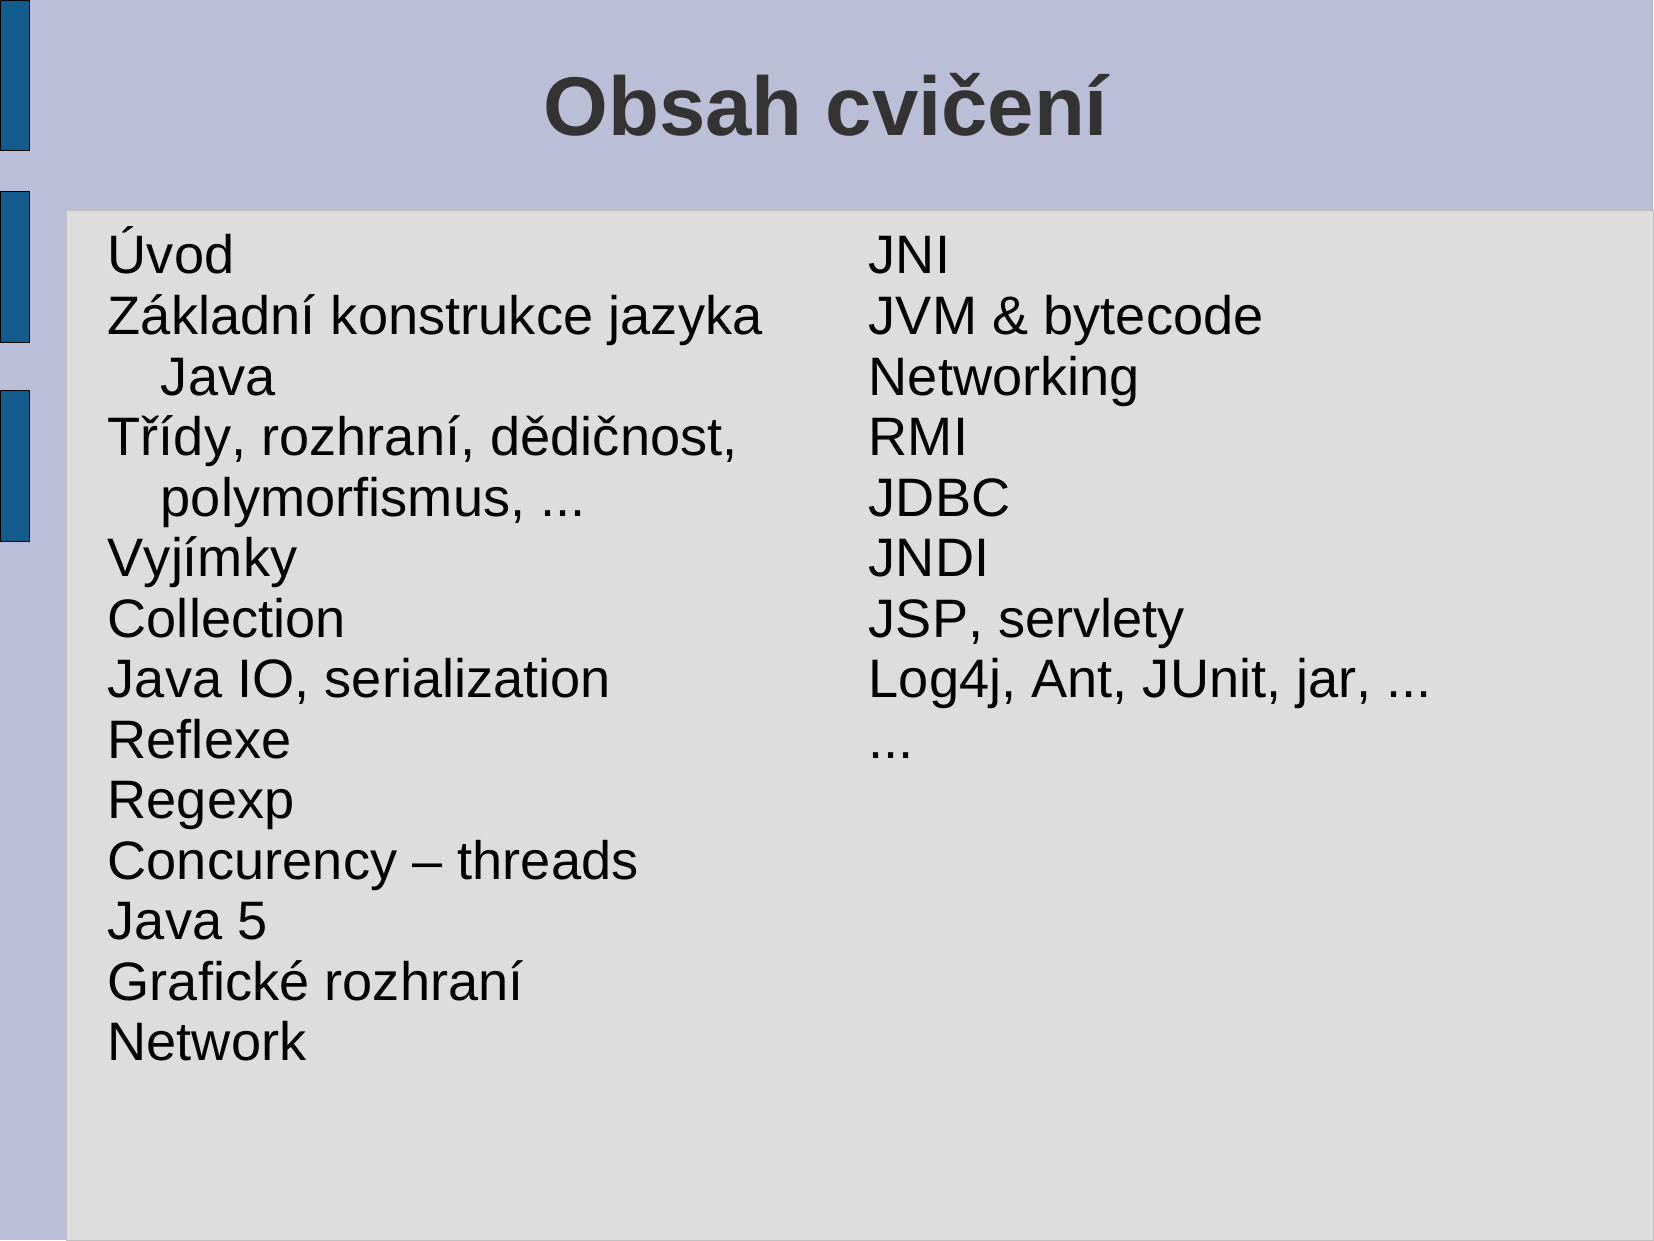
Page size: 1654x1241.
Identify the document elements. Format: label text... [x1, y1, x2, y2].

title Obsah cvičení [120, 17, 1533, 196]
list JNI JVM & bytecode Networking RMI JDBC JNDI JSP, servlety Log4j, Ant, JUnit, jar, ... ... [850, 225, 1576, 1171]
list Úvod Základní konstrukce jazyka Java Třídy, rozhraní, dědičnost, polymorfismus, ... Vyjímky Collection Java IO, serialization Reflexe Regexp Concurency – threads Java 5 Grafické rozhraní Network [90, 225, 815, 1171]
